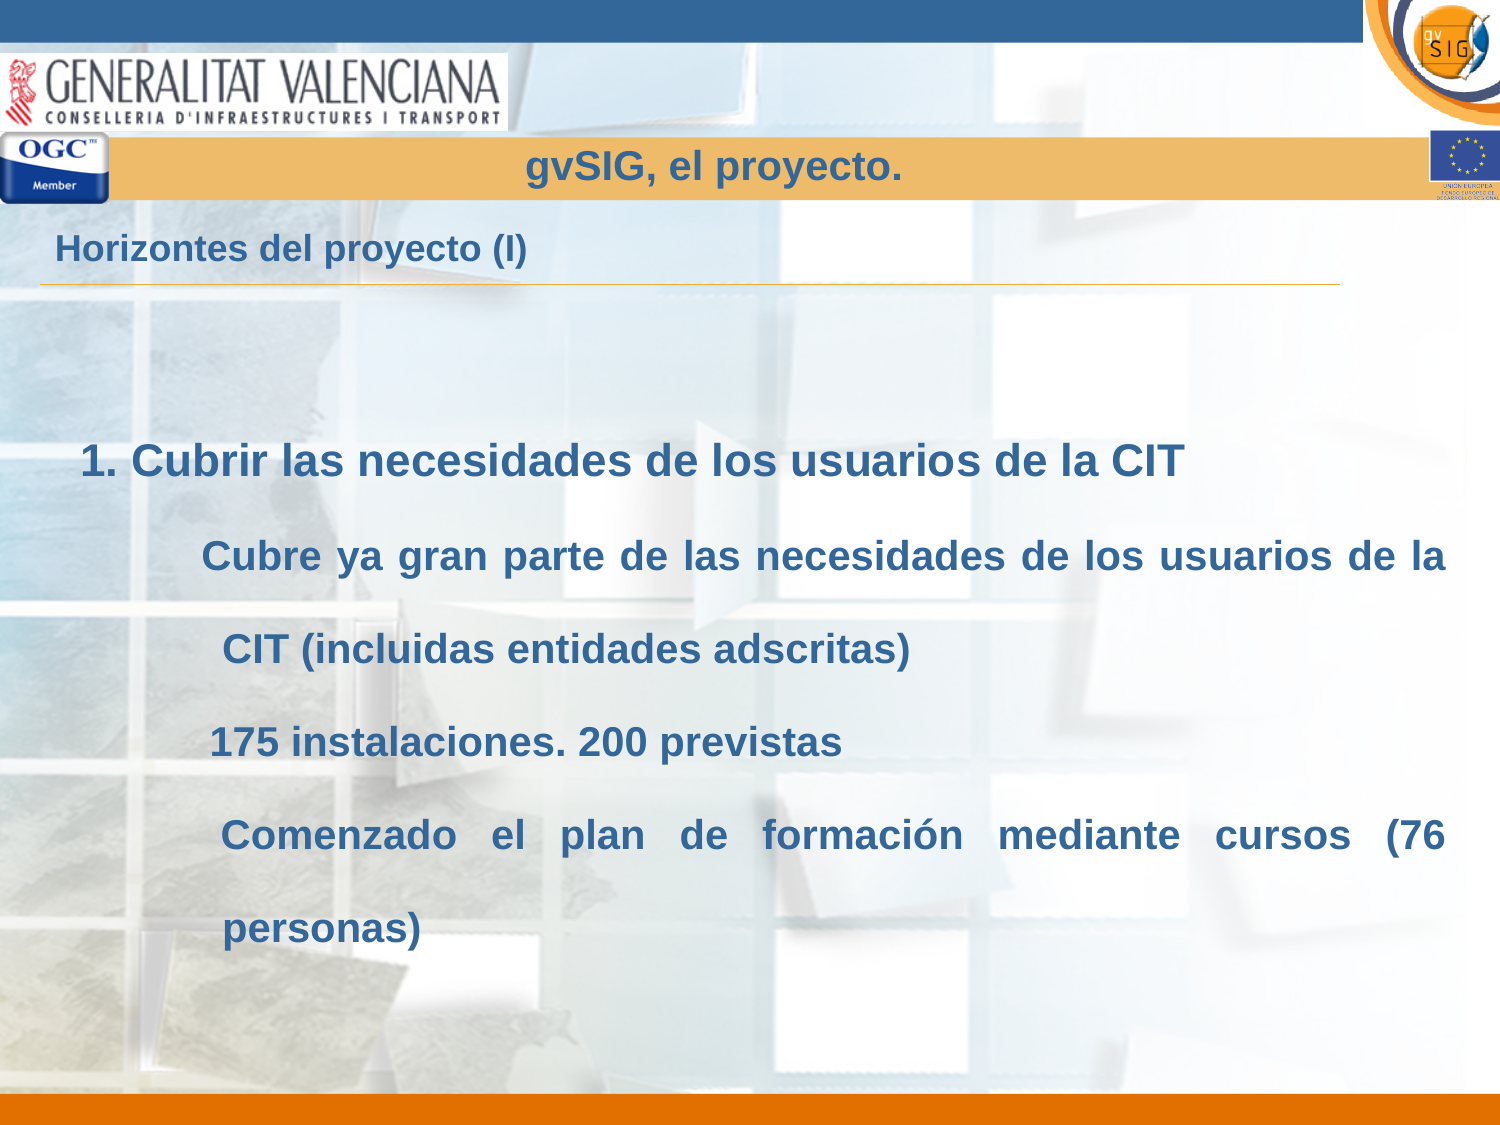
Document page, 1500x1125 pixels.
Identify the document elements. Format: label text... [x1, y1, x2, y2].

text_box Horizontes del proyecto (I) [40, 221, 691, 283]
picture [0, 53, 508, 131]
text_box gvSIG, el proyecto. [0, 137, 1429, 203]
picture [0, 132, 109, 137]
picture [1363, 0, 1500, 127]
picture [1429, 129, 1500, 200]
text_box 1. Cubrir las necesidades de los usuarios de la CIT Cubre ya gran parte de las necesidades de los usuarios de la CIT (incluidas entidades adscritas) 175 instalaciones. 200 previstas Comenzado el plan de formación mediante cursos (76 personas) [80, 383, 1447, 911]
